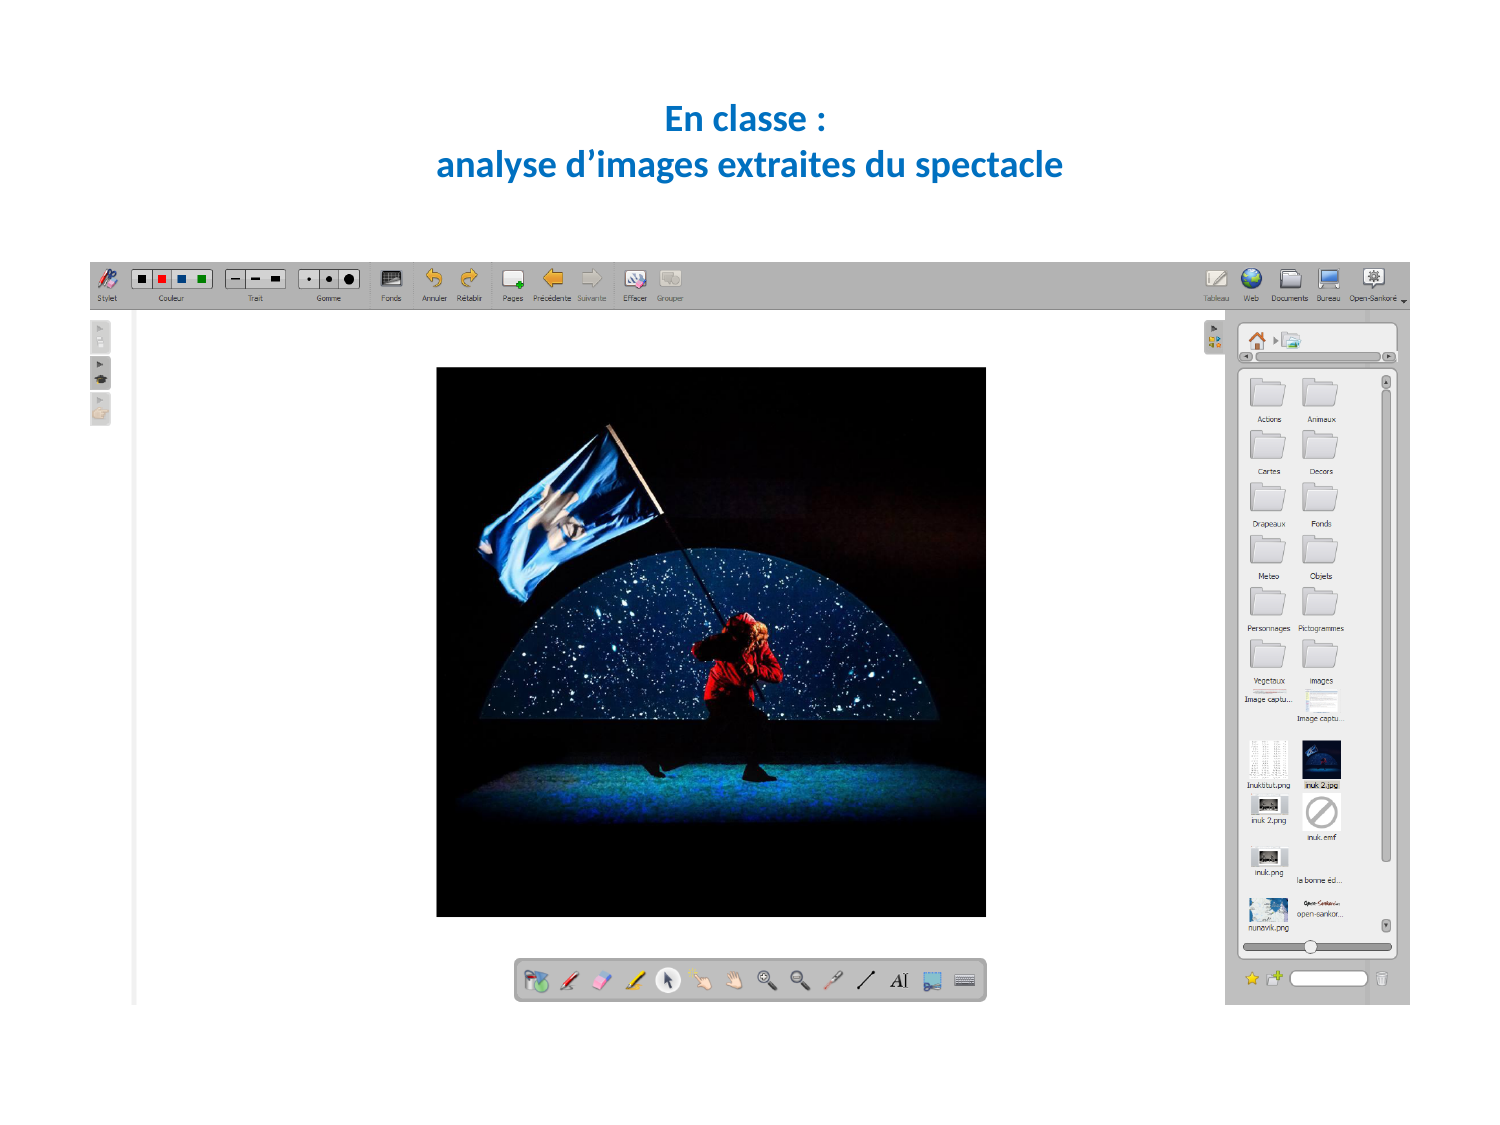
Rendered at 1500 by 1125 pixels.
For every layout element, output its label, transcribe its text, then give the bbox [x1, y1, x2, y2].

picture [90, 262, 1410, 1005]
title En classe : analyse d’images extraites du spectacle [75, 45, 1425, 233]
